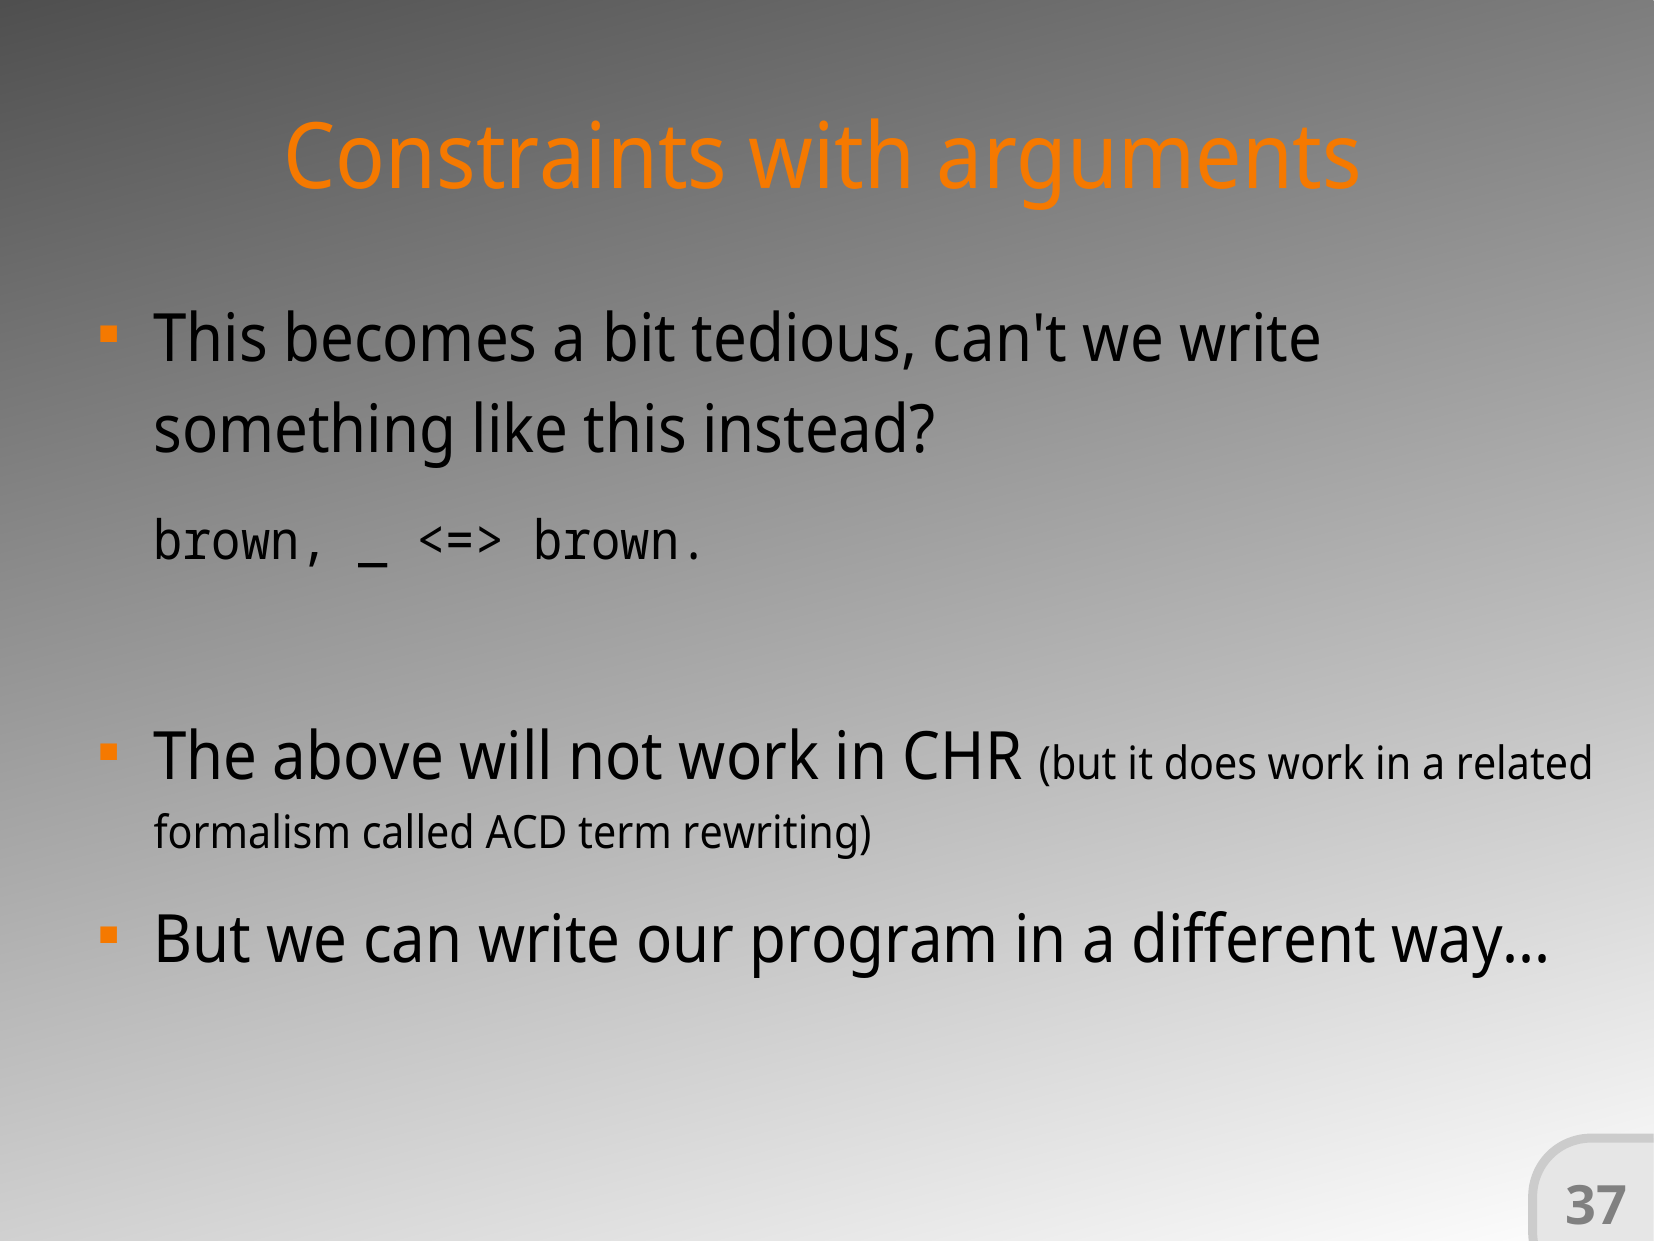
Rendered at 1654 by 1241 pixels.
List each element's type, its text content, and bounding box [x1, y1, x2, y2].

list This becomes a bit tedious, can't we write something like this instead? brown, _ <=> brown. The above will not work in CHR (but it does work in a related formalism called ACD term rewriting) But we can write our program in a different way... [82, 290, 1624, 1094]
title Constraints with arguments [18, 49, 1629, 257]
